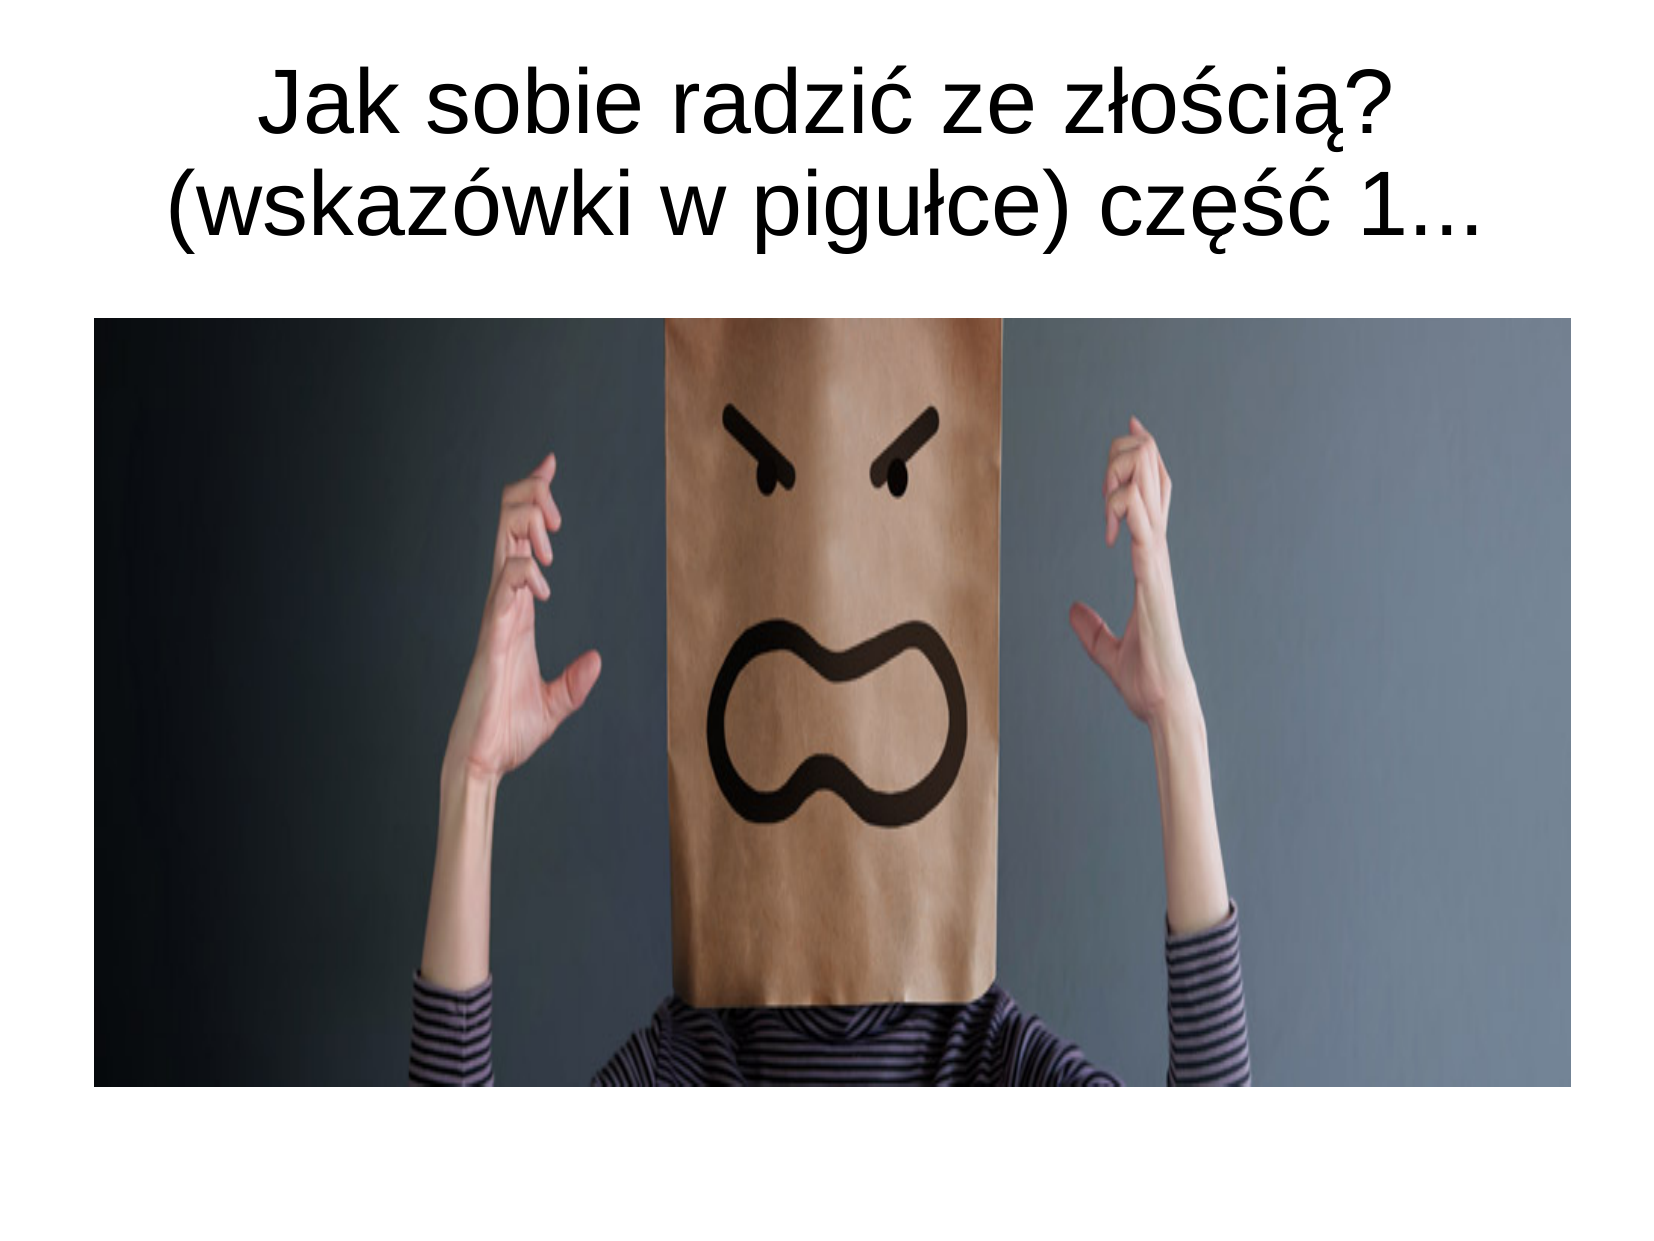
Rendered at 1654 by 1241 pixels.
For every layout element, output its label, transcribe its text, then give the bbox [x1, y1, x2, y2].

title Jak sobie radzić ze złością? (wskazówki w pigułce) część 1... [82, 49, 1571, 257]
picture [94, 318, 1571, 1087]
